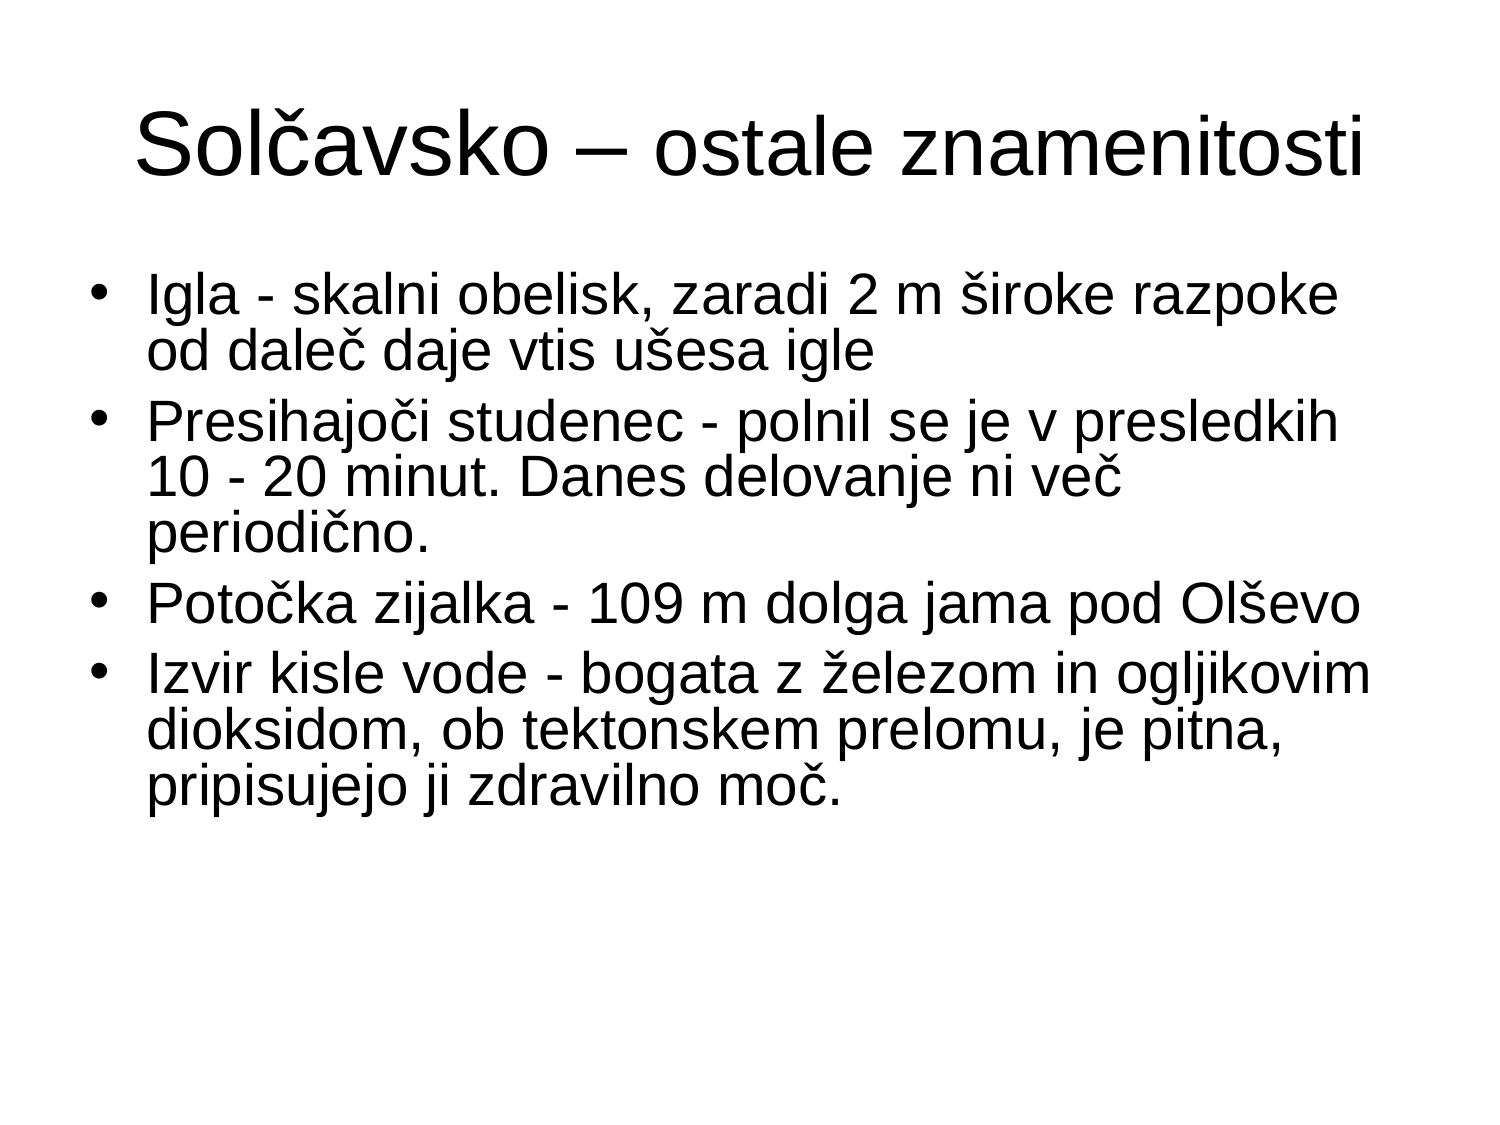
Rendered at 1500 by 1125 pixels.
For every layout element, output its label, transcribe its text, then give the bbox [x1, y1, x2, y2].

title Solčavsko – ostale znamenitosti [75, 45, 1426, 233]
list Igla - skalni obelisk, zaradi 2 m široke razpoke od daleč daje vtis ušesa igle Presihajoči studenec - polnil se je v presledkih 10 - 20 minut. Danes delovanje ni več periodično. Potočka zijalka - 109 m dolga jama pod Olševo Izvir kisle vode - bogata z železom in ogljikovim dioksidom, ob tektonskem prelomu, je pitna, pripisujejo ji zdravilno moč. [75, 262, 1426, 1006]
